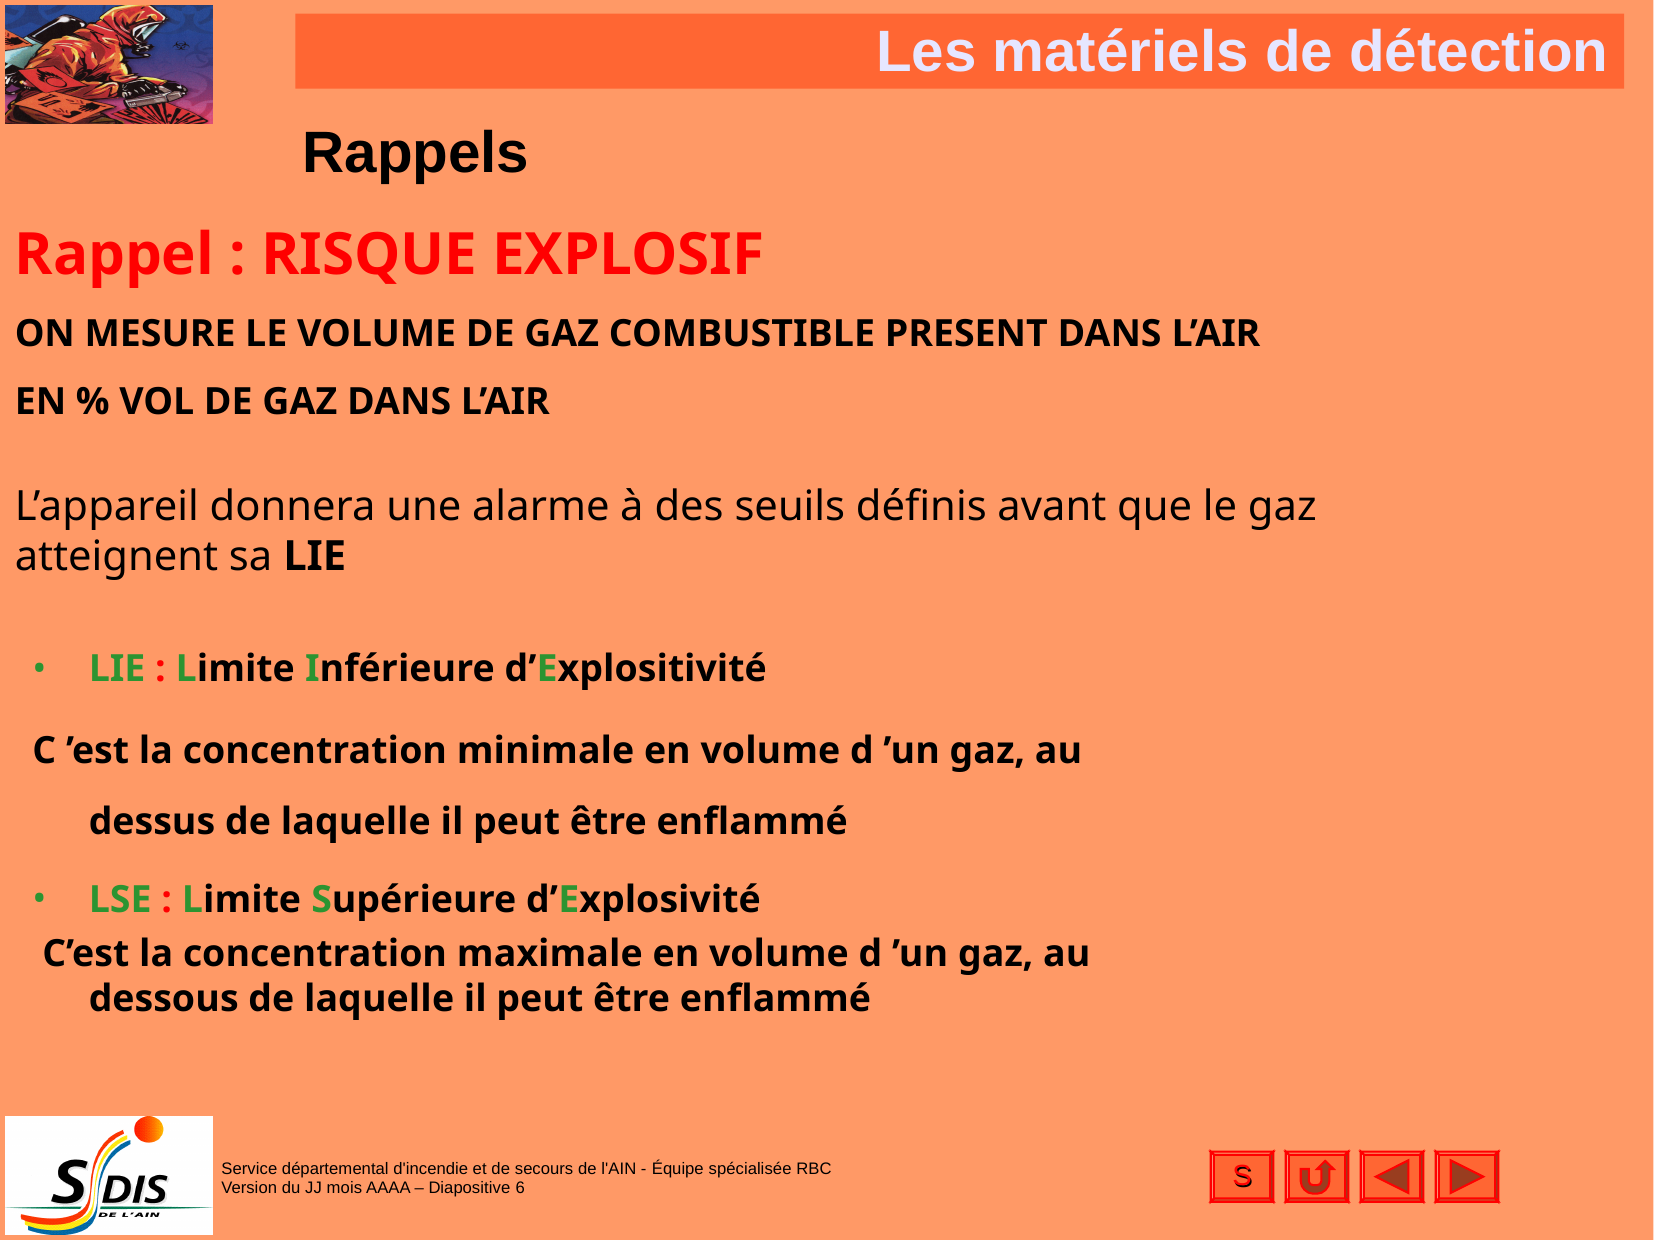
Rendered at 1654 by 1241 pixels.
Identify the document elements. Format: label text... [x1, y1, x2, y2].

picture [5, 1116, 213, 1235]
text_box LIE : Limite Inférieure d’Explositivité C ’est la concentration minimale en volume d ’un gaz, au dessus de laquelle il peut être enflammé LSE : Limite Supérieure d’Explosivité C’est la concentration maximale en volume d ’un gaz, au dessous de laquelle il peut être enflammé [17, 609, 1235, 1083]
text_box Rappels [287, 112, 545, 193]
text_box Les matériels de détection [295, 13, 1625, 89]
picture [5, 5, 213, 124]
text_box Rappel : RISQUE EXPLOSIF ON MESURE LE VOLUME DE GAZ COMBUSTIBLE PRESENT DANS L’AIR EN % VOL DE GAZ DANS L’AIR L’appareil donnera une alarme à des seuils définis avant que le gaz atteignent sa LIE [0, 208, 1501, 792]
